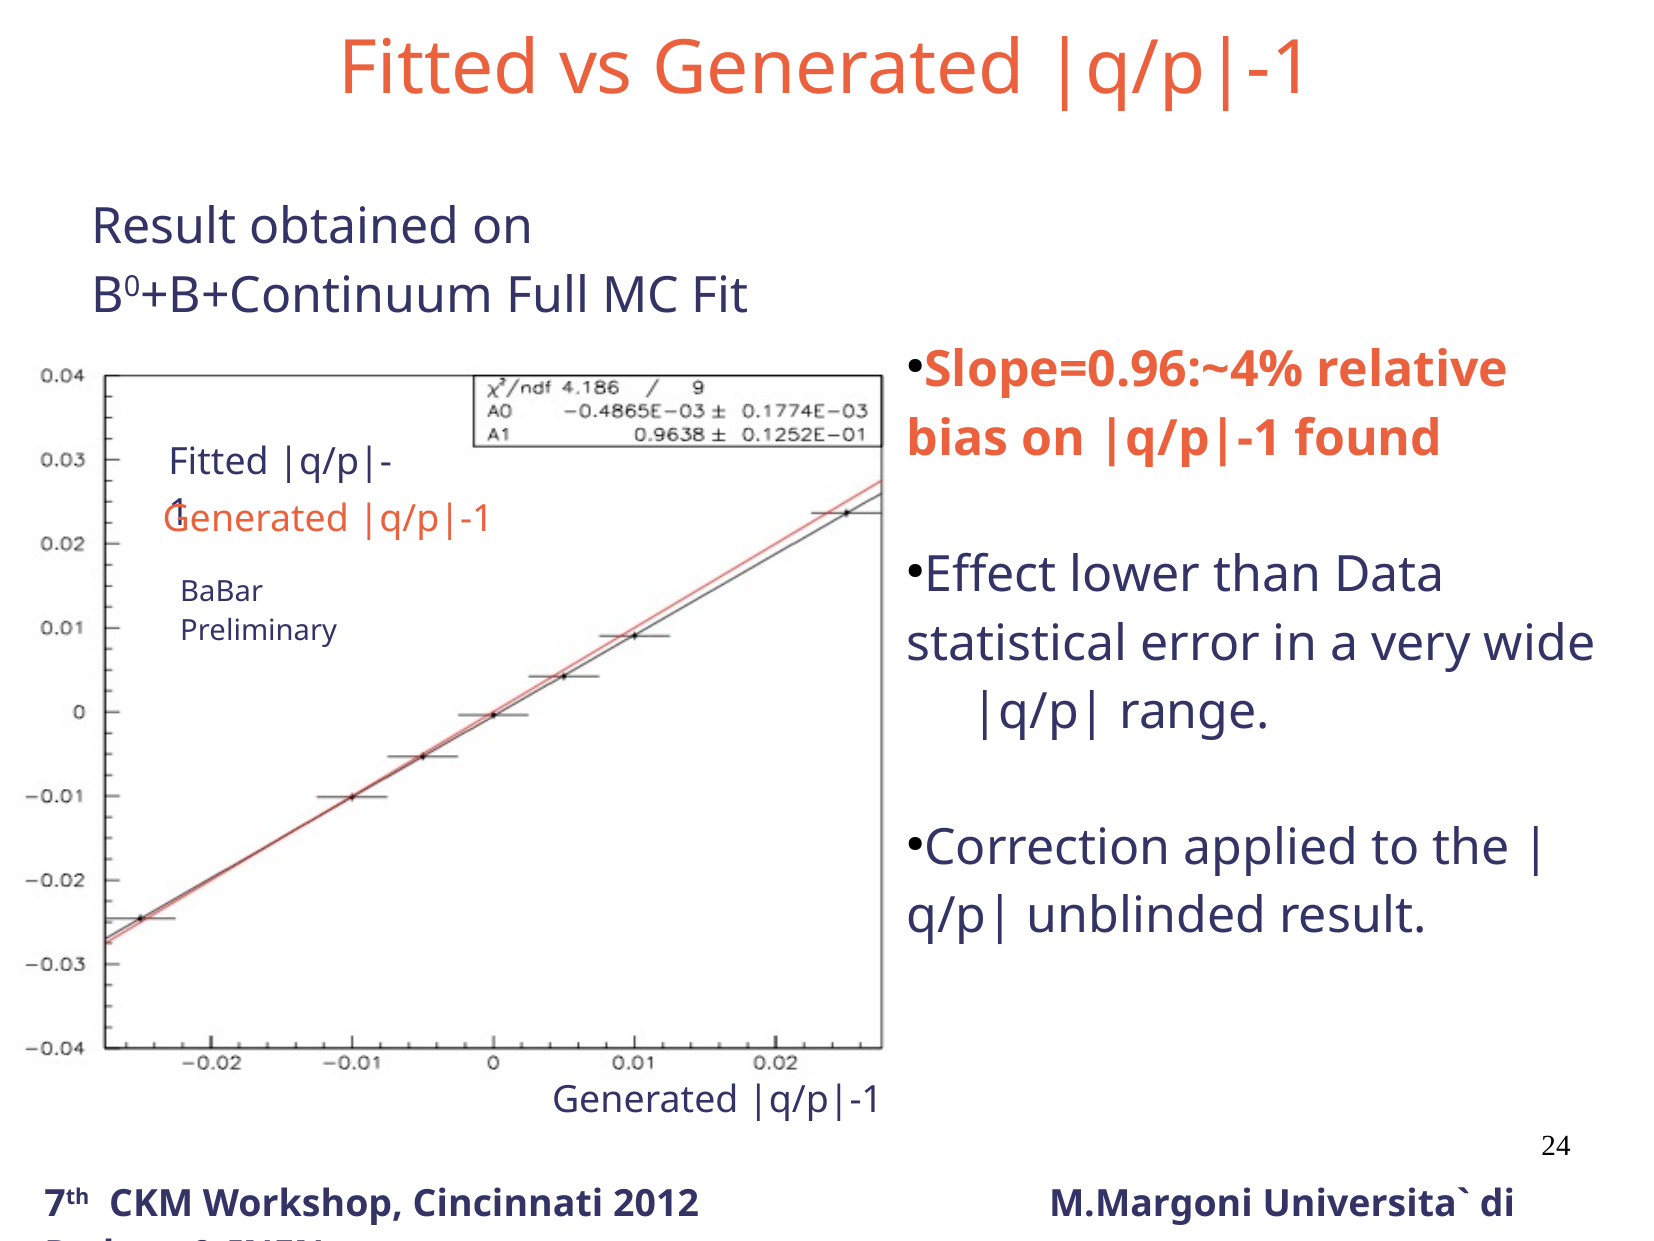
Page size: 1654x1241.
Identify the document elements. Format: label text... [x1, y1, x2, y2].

text_box Generated |q/p|-1 [147, 484, 532, 557]
text_box BaBar Preliminary [165, 562, 402, 668]
picture [17, 354, 891, 1099]
text_box Fitted |q/p|-1 [153, 427, 420, 484]
title Fitted vs Generated |q/p|-1 [82, 0, 1571, 161]
text_box Slope=0.96:~4% relative bias on |q/p|-1 found Effect lower than Data statistical error in a very wide |q/p| range. Correction applied to the |q/p| unblinded result. [891, 257, 1630, 1200]
text_box 7th CKM Workshop, Cincinnati 2012 M.Margoni Universita` di Padova & INFN [29, 1169, 1625, 1241]
text_box Generated |q/p|-1 [537, 1065, 922, 1138]
text_box Result obtained on B0+B+Continuum Full MC Fit [76, 183, 934, 354]
